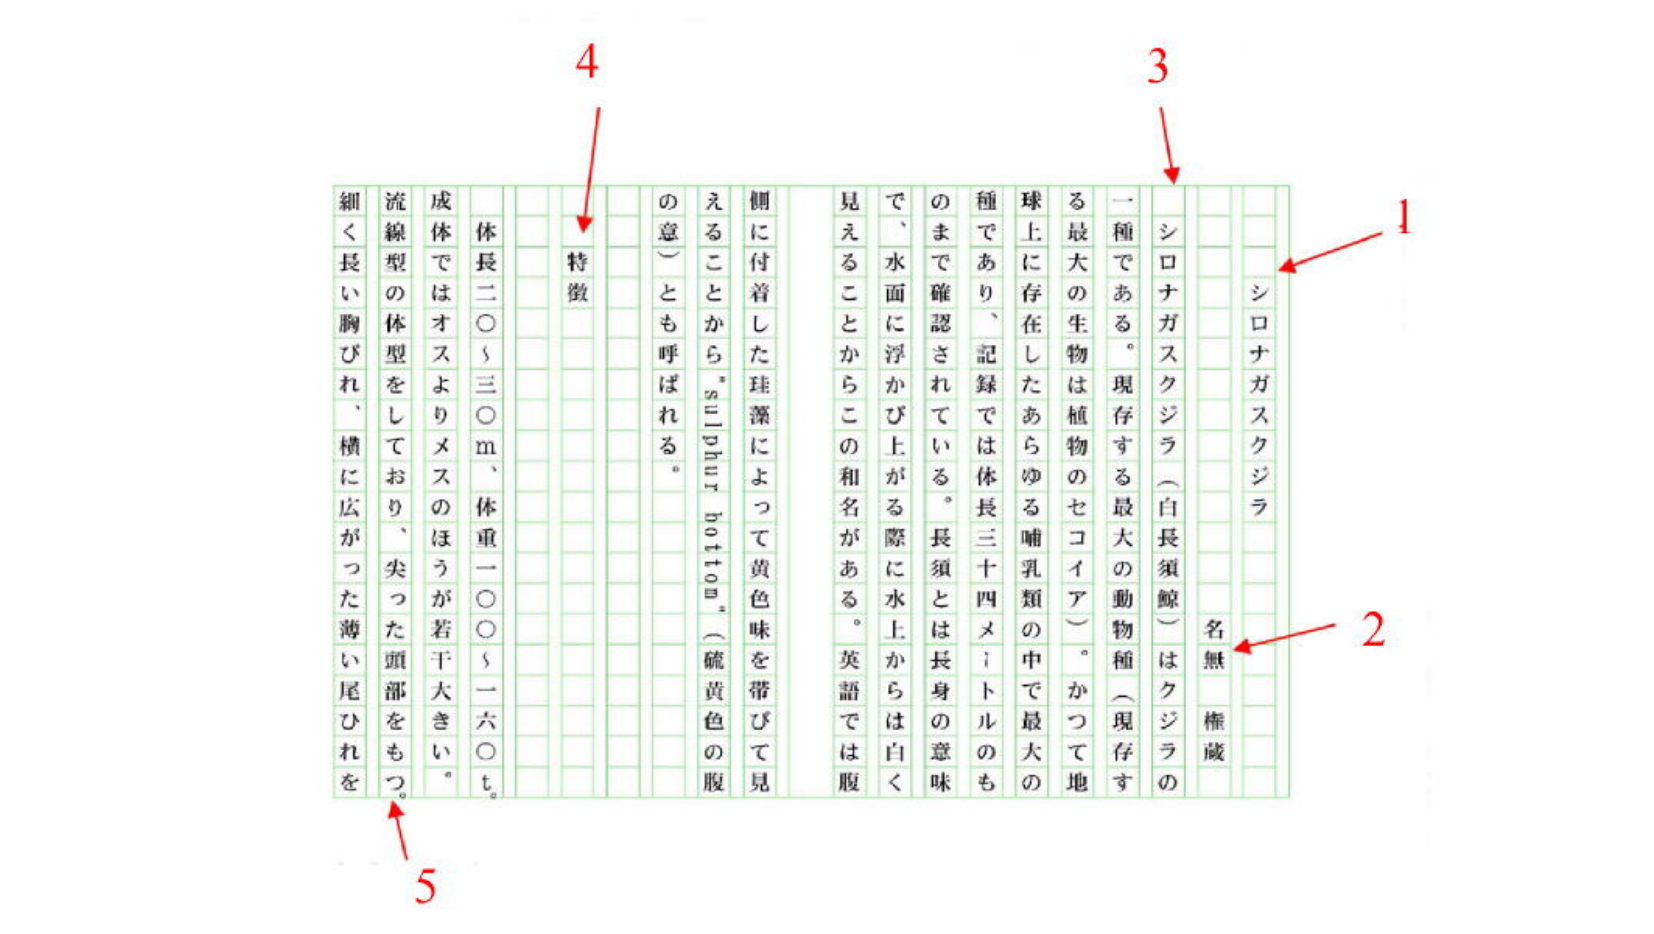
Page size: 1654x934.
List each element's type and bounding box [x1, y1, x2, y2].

picture [207, 0, 1452, 934]
